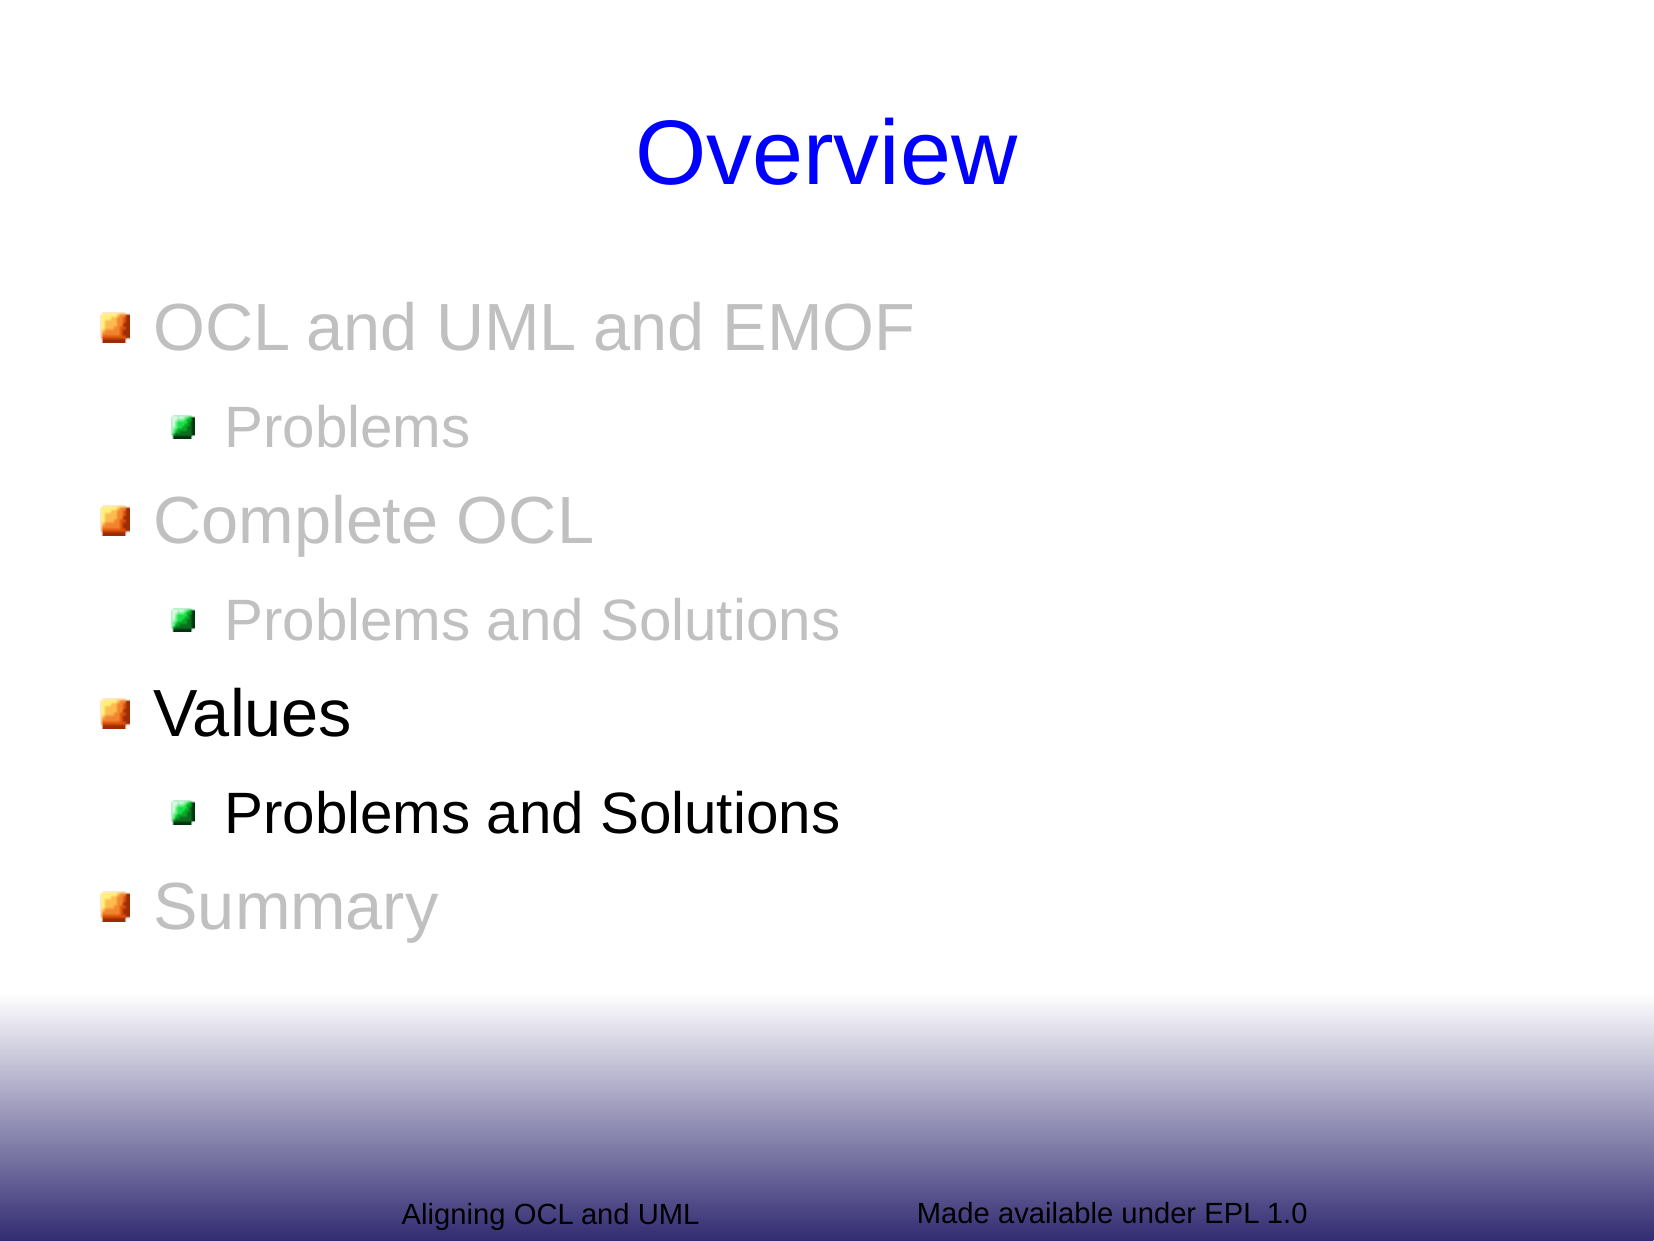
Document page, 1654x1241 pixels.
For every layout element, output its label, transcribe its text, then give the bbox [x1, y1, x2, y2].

title Overview [82, 49, 1571, 257]
list OCL and UML and EMOF Problems Complete OCL Problems and Solutions Values Problems and Solutions Summary [82, 290, 1571, 1109]
